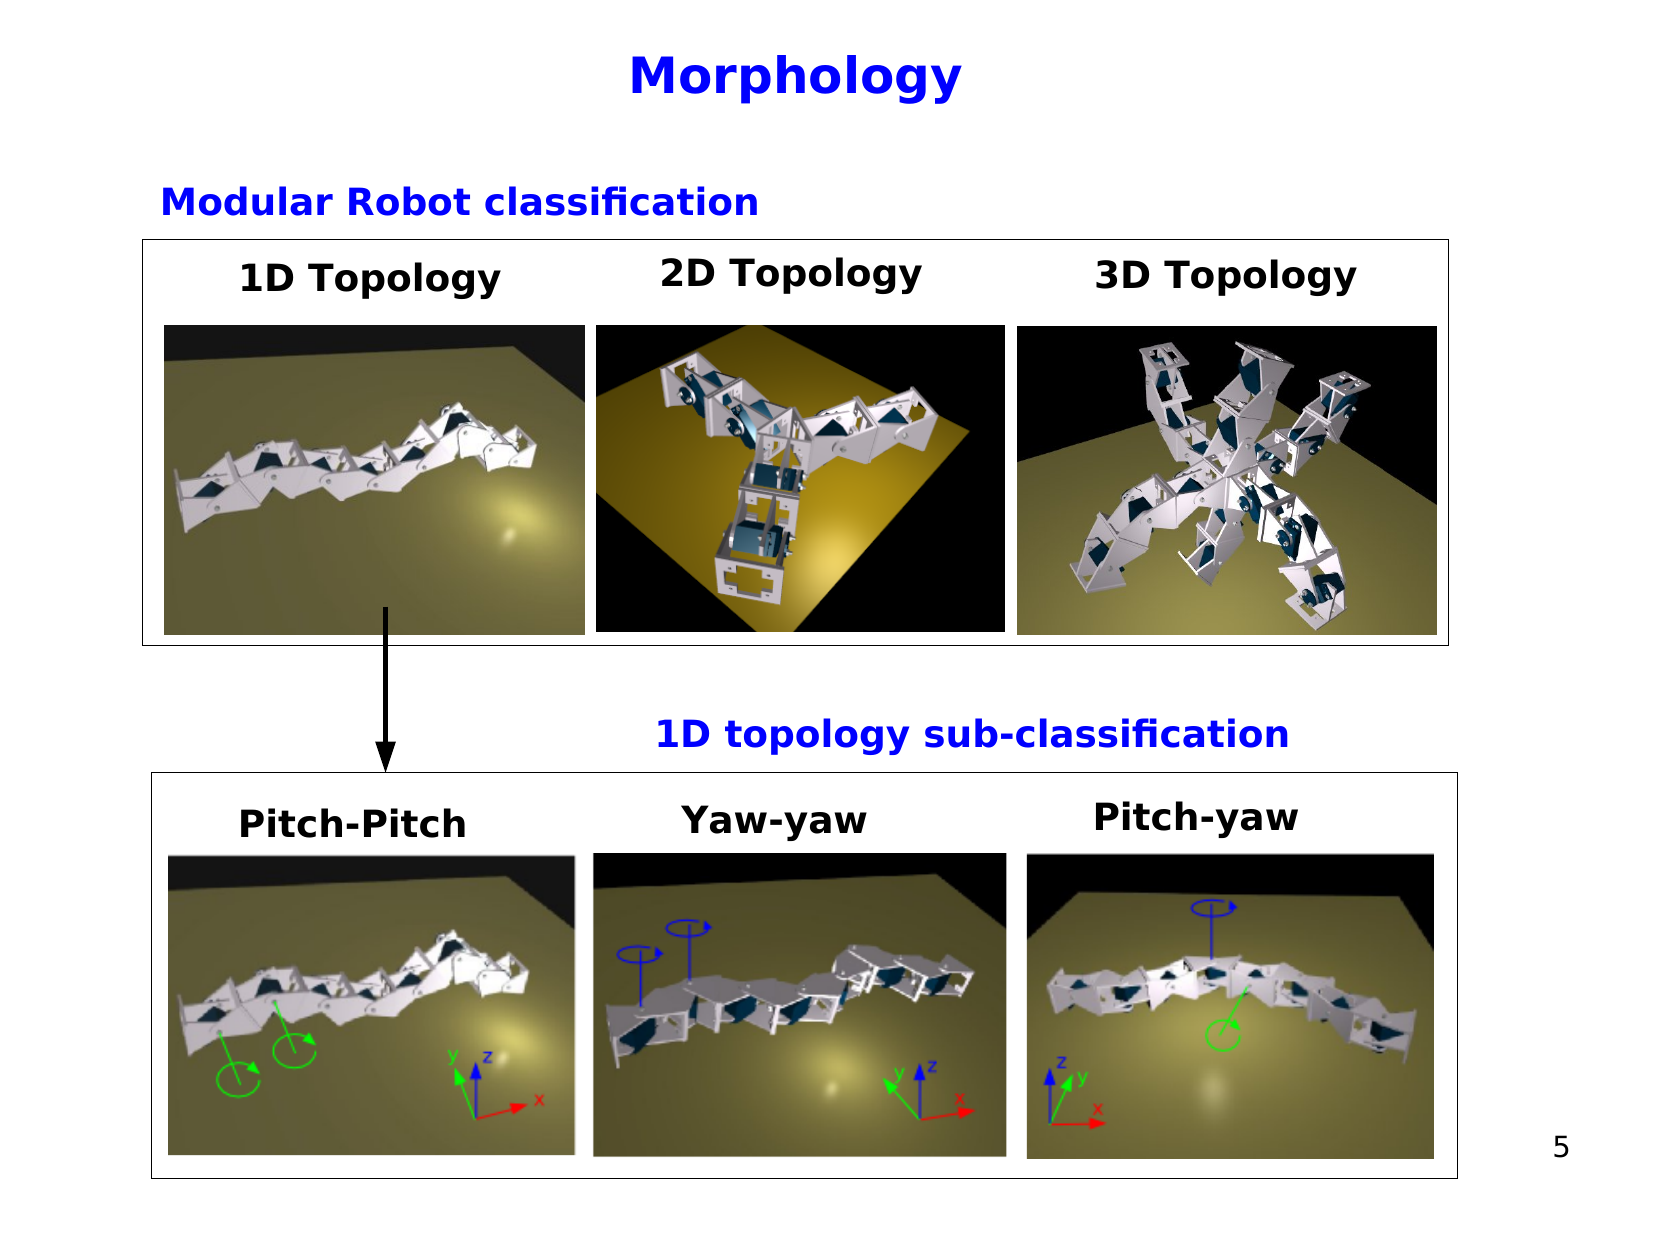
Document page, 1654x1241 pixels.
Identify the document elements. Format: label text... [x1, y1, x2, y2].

picture [1017, 326, 1437, 635]
text_box 2D Topology [644, 244, 952, 304]
text_box 3D Topology [1079, 246, 1387, 305]
text_box Modular Robot classification [145, 173, 839, 232]
text_box 1D Topology [223, 249, 530, 309]
picture [168, 853, 1434, 1159]
picture [164, 325, 585, 635]
text_box Pitch-Pitch [223, 794, 530, 854]
text_box Morphology [614, 39, 978, 113]
picture [596, 325, 1005, 632]
text_box Pitch-yaw [1077, 788, 1385, 847]
text_box Yaw-yaw [666, 791, 974, 850]
text_box 1D topology sub-classification [639, 705, 1334, 764]
